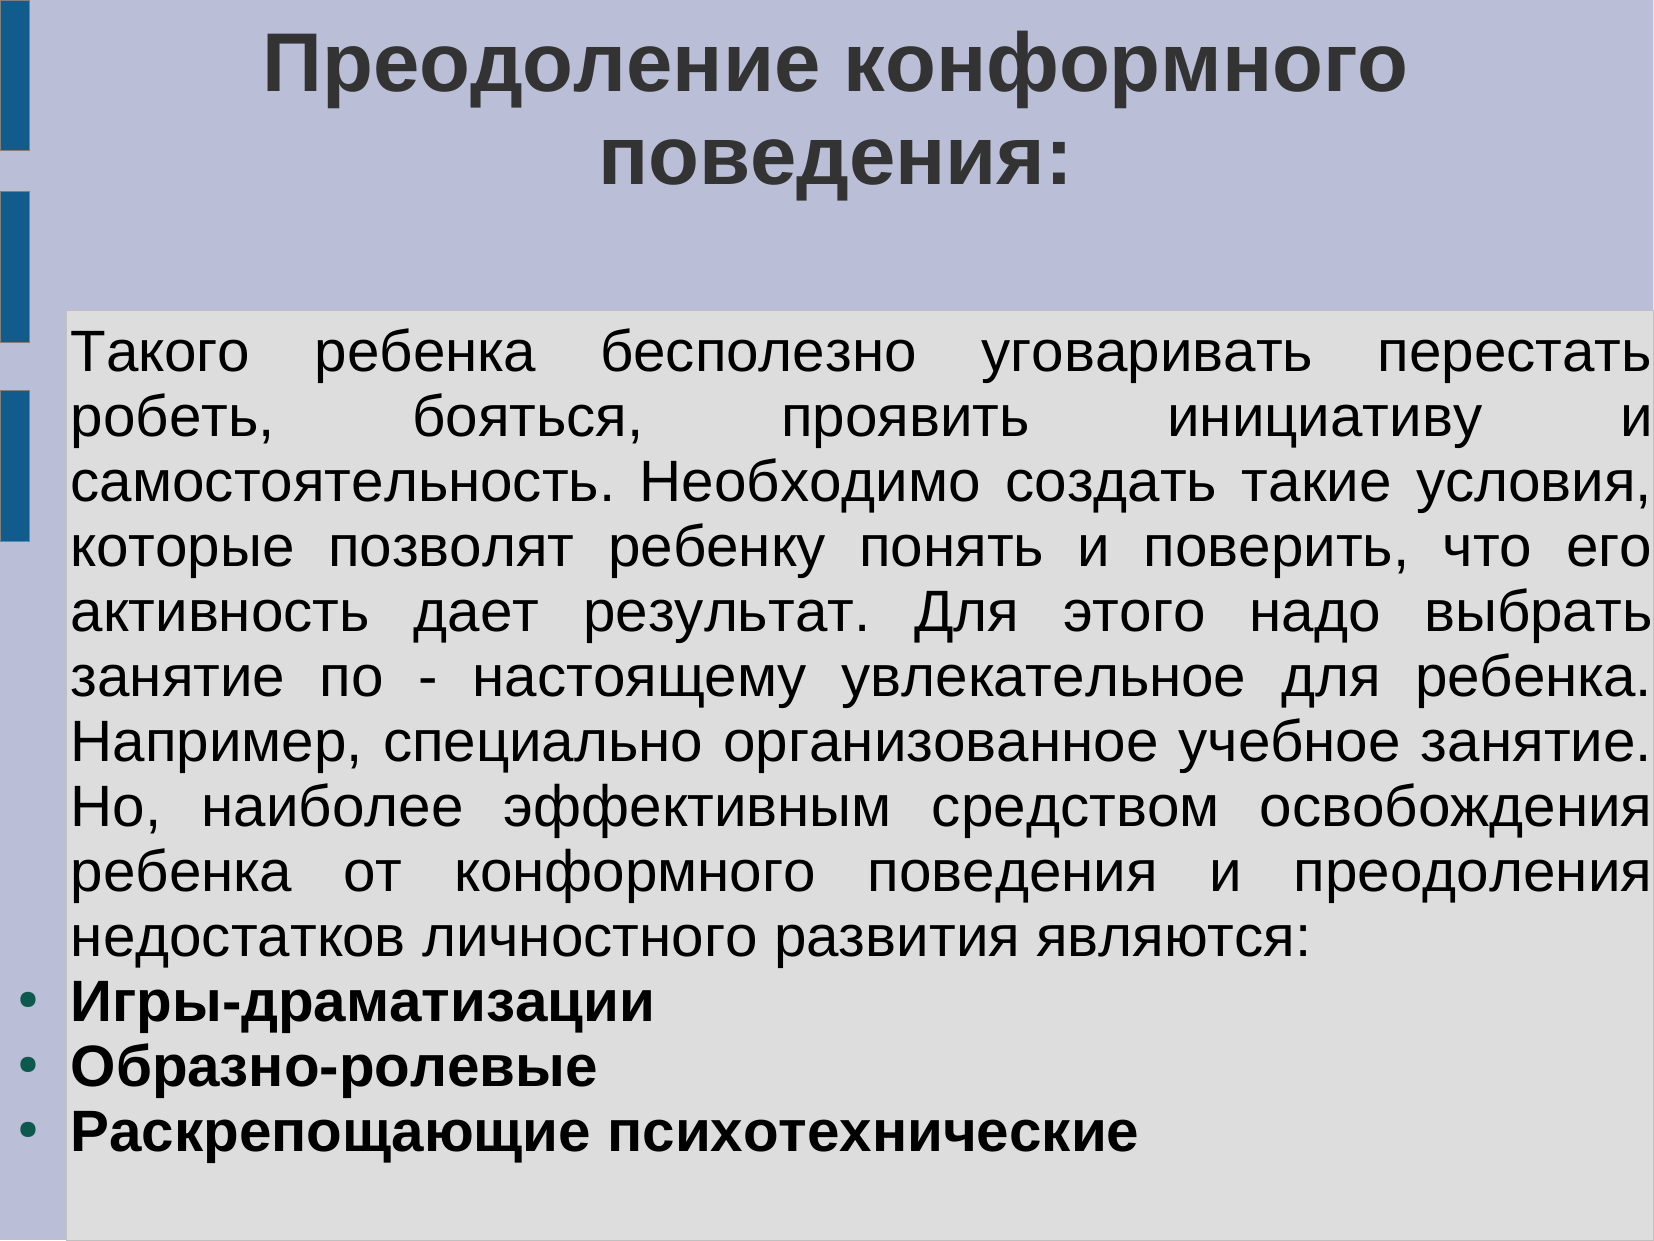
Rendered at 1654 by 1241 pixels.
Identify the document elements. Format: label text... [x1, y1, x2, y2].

title Преодоление конформного поведения: [129, 5, 1543, 213]
list Такого ребенка бесполезно уговаривать перестать робеть, бояться, проявить инициативу и самостоятельность. Необходимо создать такие условия, которые позволят ребенку понять и поверить, что его активность дает результат. Для этого надо выбрать занятие по - настоящему увлекательное для ребенка. Например, специально организованное учебное занятие. Но, наиболее эффективным средством освобождения ребенка от конформного поведения и преодоления недостатков личностного развития являются: Игры-драматизации Образно-ролевые Раскрепощающие психотехнические [0, 318, 1654, 1241]
